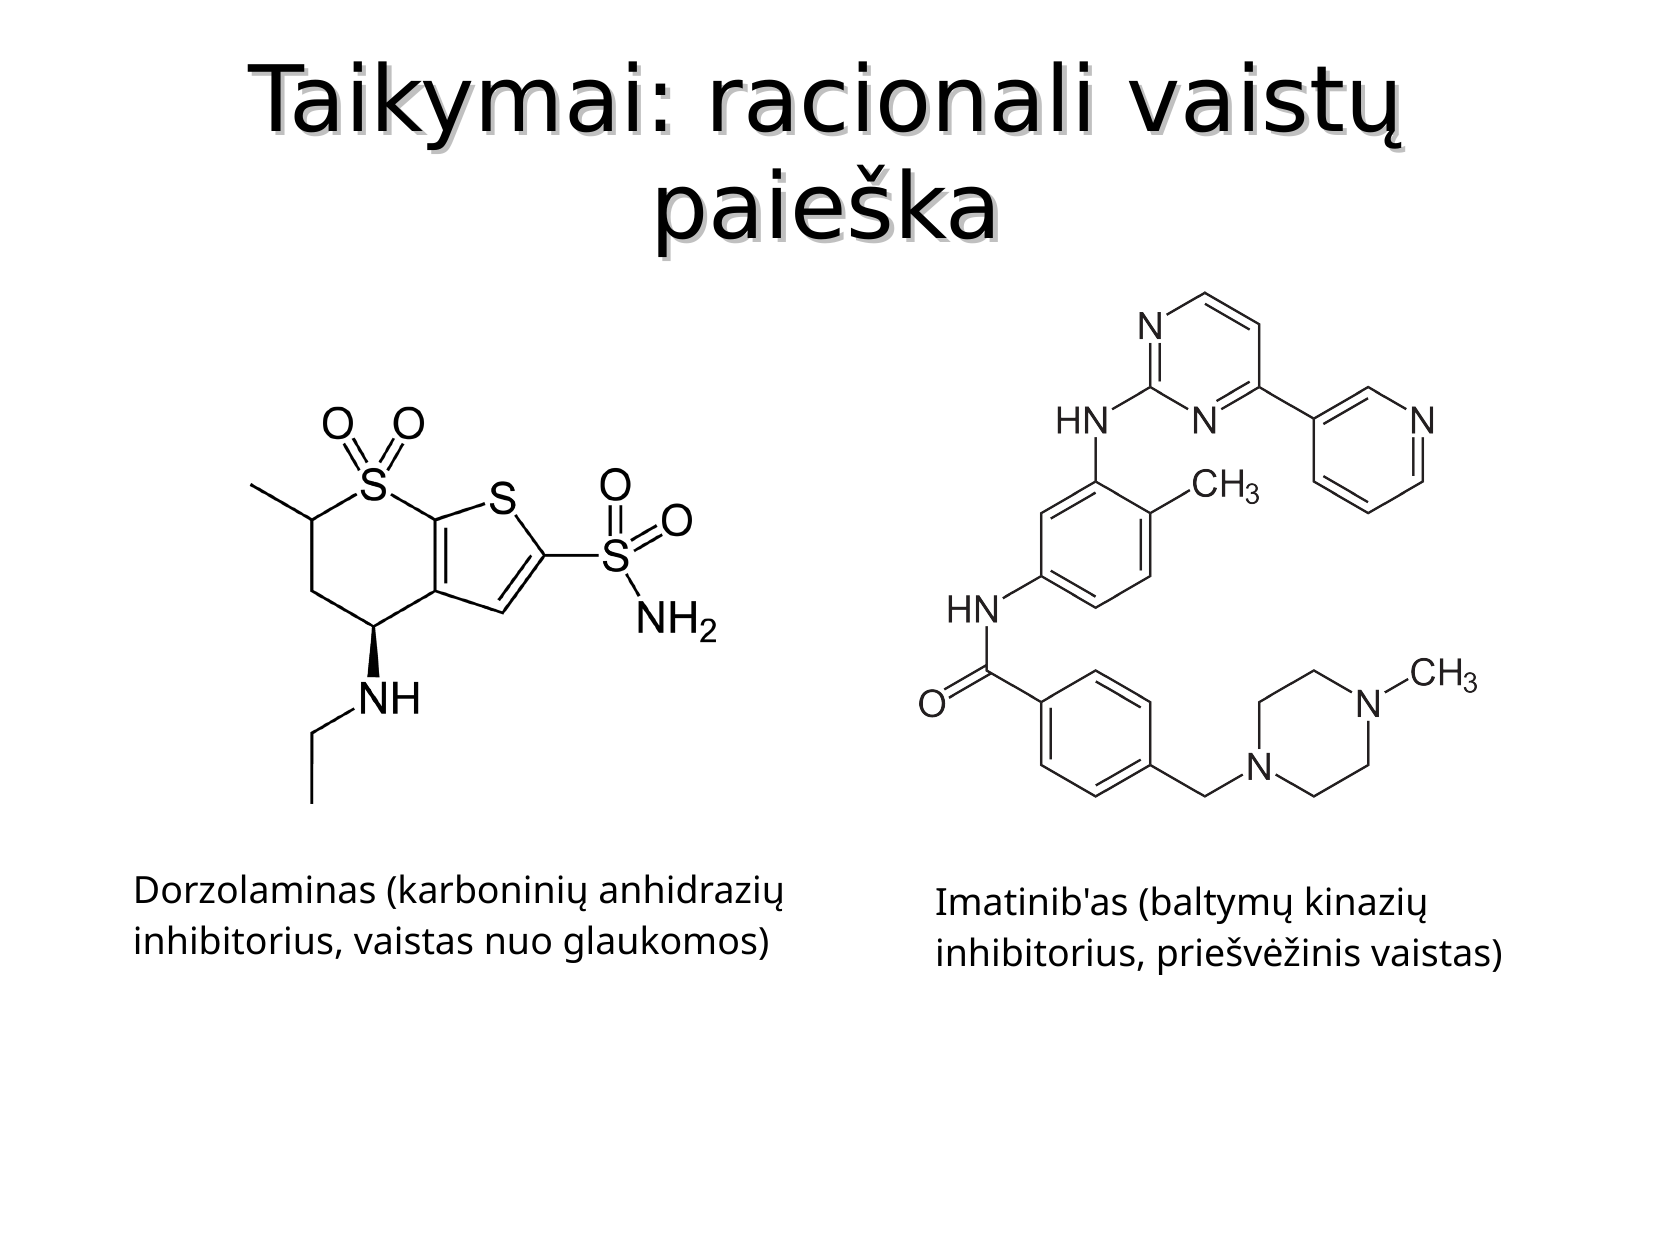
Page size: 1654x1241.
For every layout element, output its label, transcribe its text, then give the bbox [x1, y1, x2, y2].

picture [919, 291, 1477, 798]
title Taikymai: racionali vaistų paieška [82, 45, 1571, 261]
picture [226, 383, 739, 827]
text_box Imatinib'as (baltymų kinazių inhibitorius, priešvėžinis vaistas) [920, 868, 1625, 975]
text_box Dorzolaminas (karboninių anhidrazių inhibitorius, vaistas nuo glaukomos) [118, 856, 838, 963]
